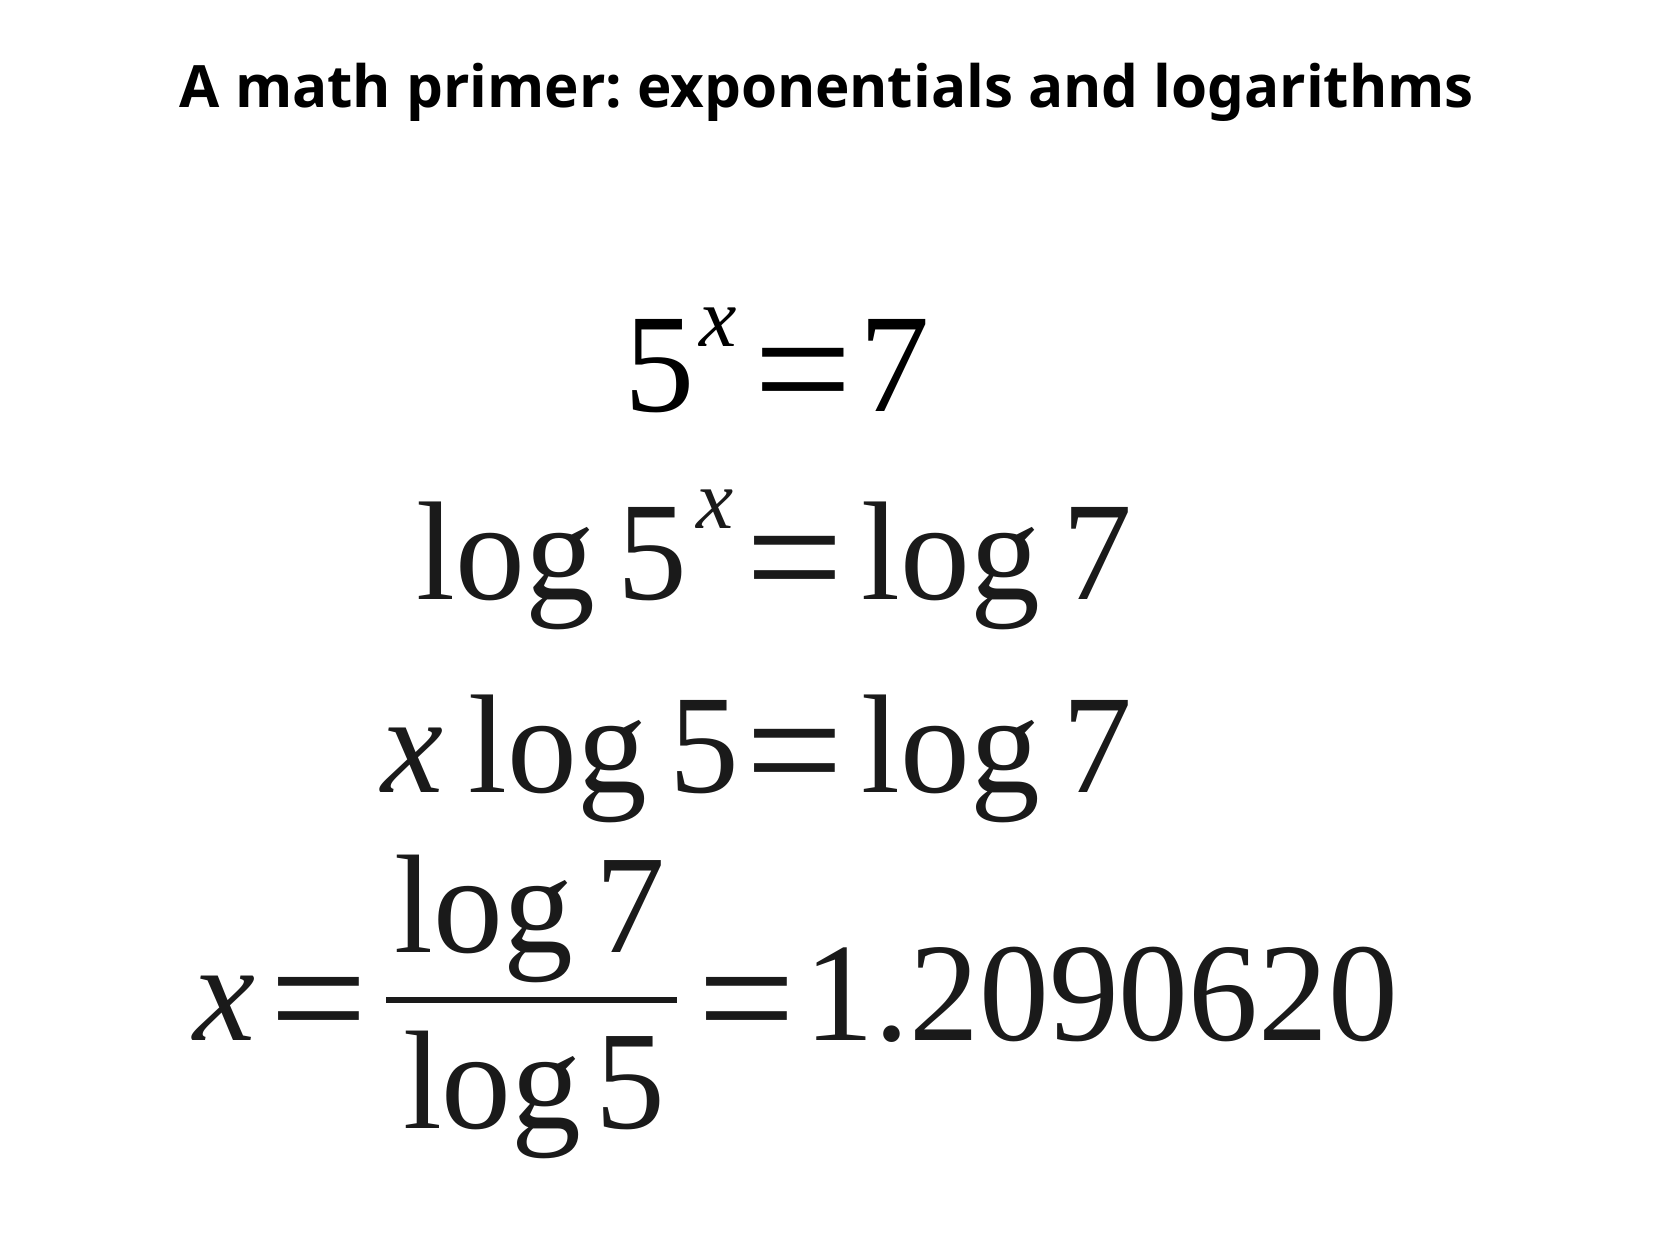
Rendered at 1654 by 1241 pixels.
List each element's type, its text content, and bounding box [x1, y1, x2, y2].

chart [381, 458, 1163, 635]
chart [150, 829, 1431, 1163]
text_box A math primer: exponentials and logarithms [0, 37, 1654, 134]
chart [337, 669, 1164, 826]
chart [587, 271, 963, 447]
